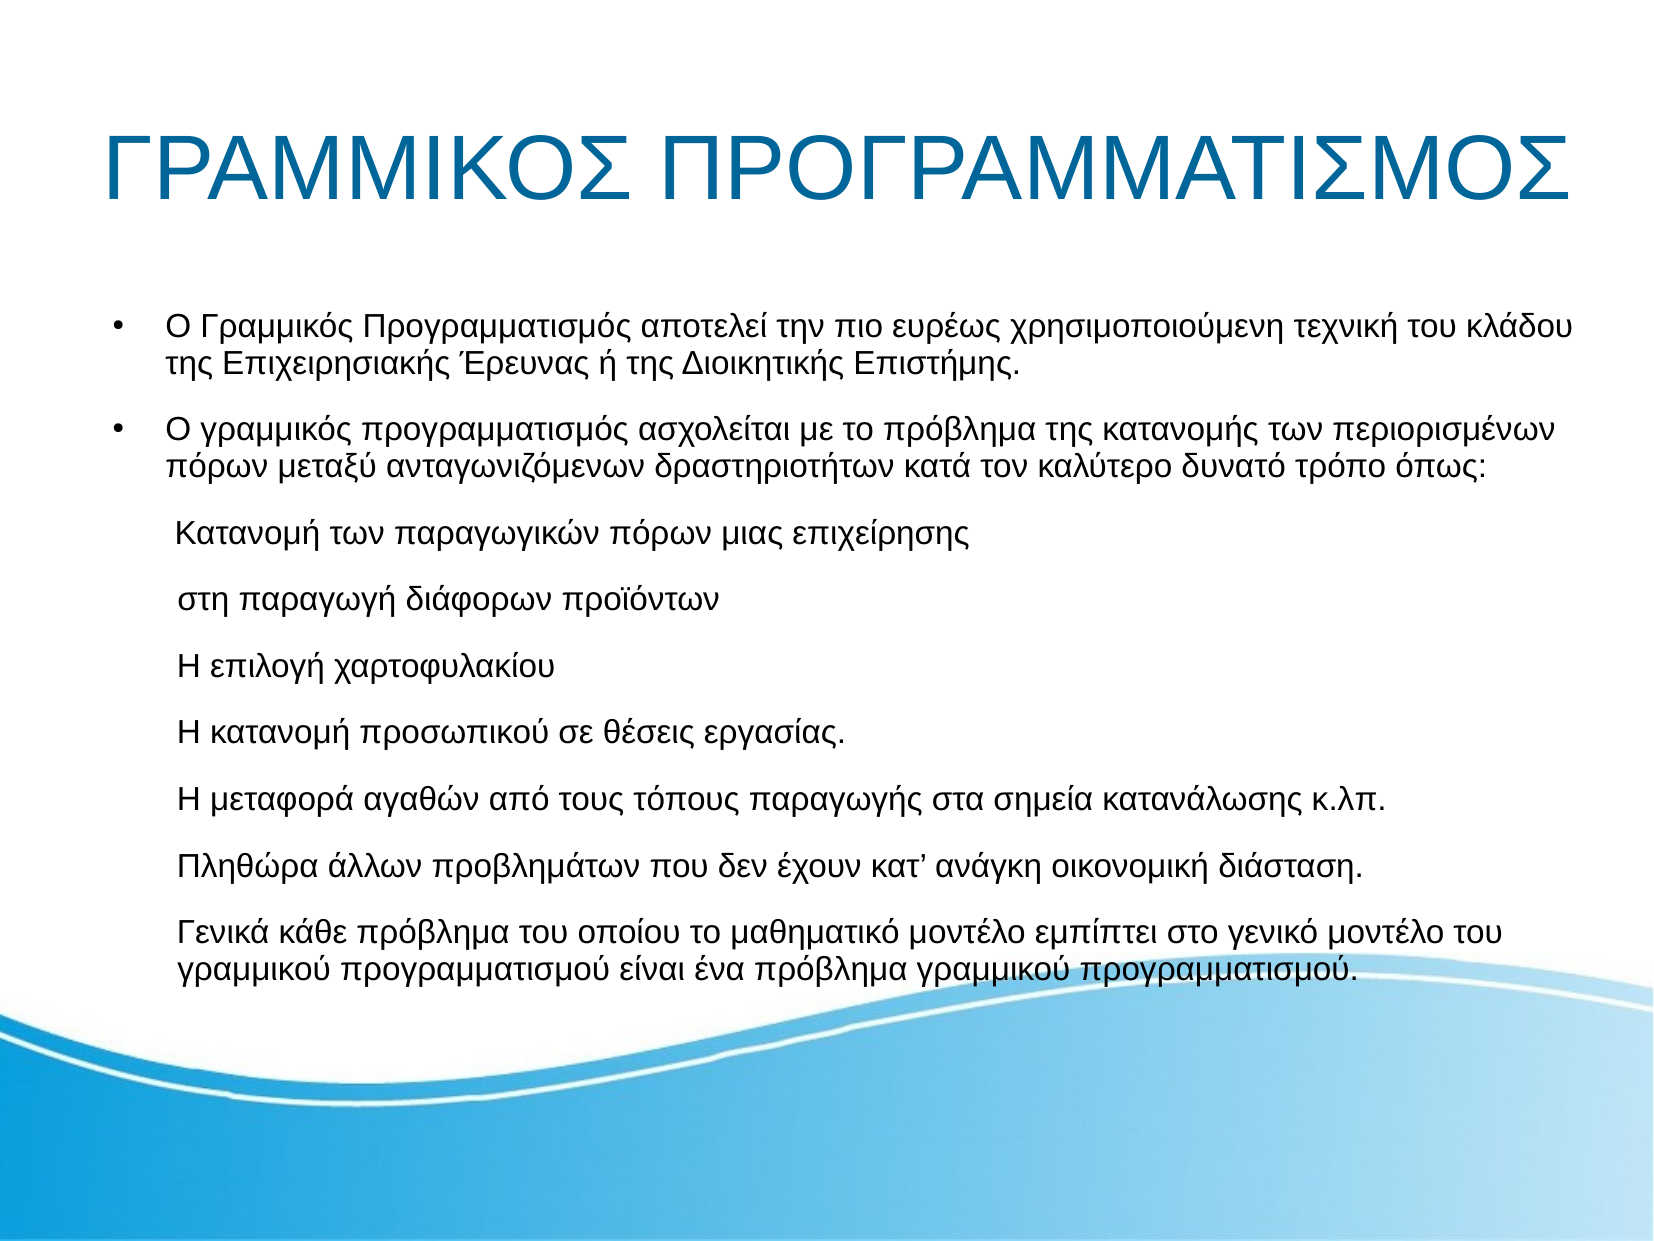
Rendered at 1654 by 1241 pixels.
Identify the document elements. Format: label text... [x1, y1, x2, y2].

picture [0, 952, 1654, 1241]
title ΓΡΑΜΜΙΚΟΣ ΠΡΟΓΡΑΜΜΑΤΙΣΜΟΣ [94, 64, 1583, 272]
list Ο Γραμμικός Προγραμματισμός αποτελεί την πιο ευρέως χρησιμοποιούμενη τεχνική του κλάδου της Επιχειρησιακής Έρευνας ή της Διοικητικής Επιστήμης. O γραμμικός προγραμματισμός ασχολείται με το πρόβλημα της κατανομής των περιορισμένων πόρων μεταξύ ανταγωνιζόμενων δραστηριοτήτων κατά τον καλύτερο δυνατό τρόπο όπως: Κατανομή των παραγωγικών πόρων μιας επιχείρησης στη παραγωγή διάφορων προϊόντων Η επιλογή χαρτοφυλακίου Η κατανομή προσωπικού σε θέσεις εργασίας. Η μεταφορά αγαθών από τους τόπους παραγωγής στα σημεία κατανάλωσης κ.λπ. Πληθώρα άλλων προβλημάτων που δεν έχουν κατ’ ανάγκη οικονομική διάσταση. Γενικά κάθε πρόβλημα του οποίου το μαθηματικό μοντέλο εμπίπτει στο γενικό μοντέλο του γραμμικού προγραμματισμού είναι ένα πρόβλημα γραμμικού προγραμματισμού. [94, 307, 1583, 1040]
